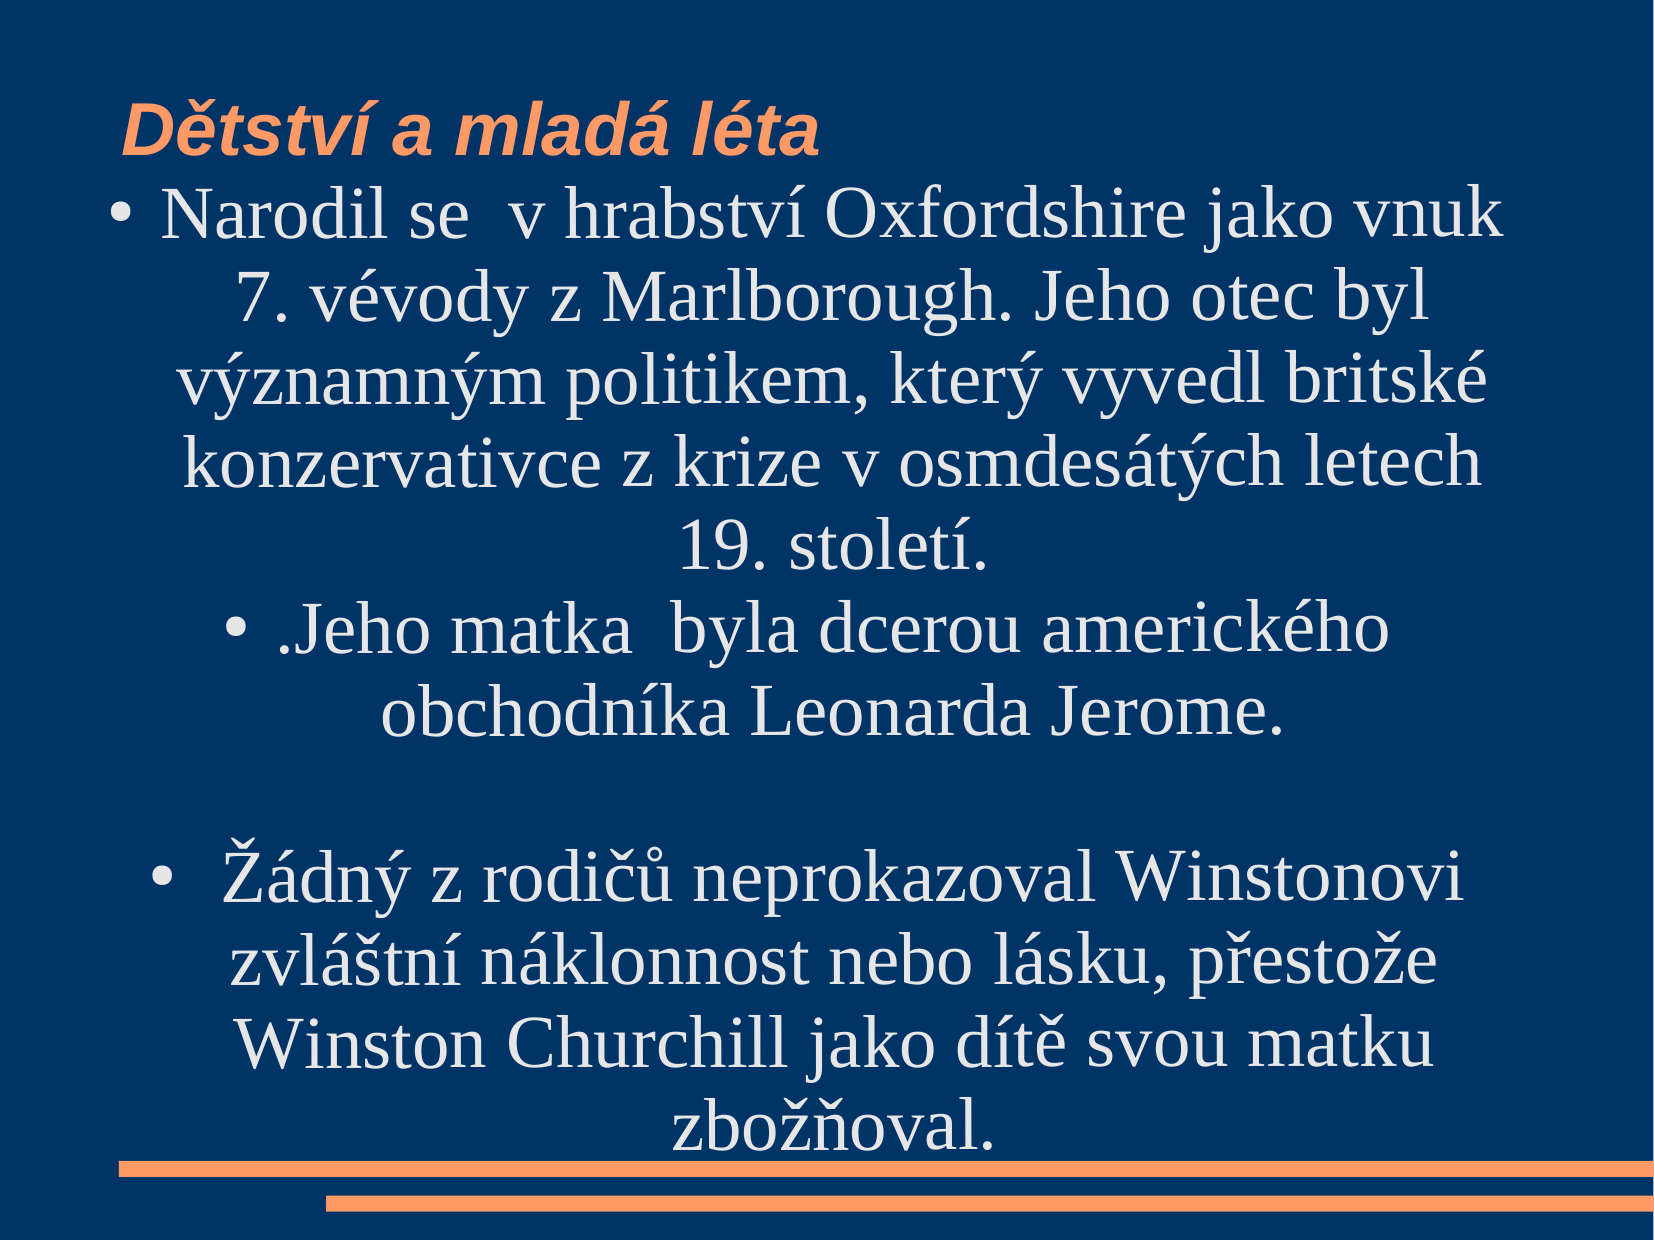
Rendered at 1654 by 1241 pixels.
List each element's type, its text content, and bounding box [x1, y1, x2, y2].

list Narodil se v hrabství Oxfordshire jako vnuk 7. vévody z Marlborough. Jeho otec byl významným politikem, který vyvedl britské konzervativce z krize v osmdesátých letech 19. století. .Jeho matka byla dcerou amerického obchodníka Leonarda Jerome. Žádný z rodičů neprokazoval Winstonovi zvláštní náklonnost nebo lásku, přestože Winston Churchill jako dítě svou matku zbožňoval. [59, 67, 1537, 1241]
title Dětství a mladá léta [121, 46, 1534, 213]
